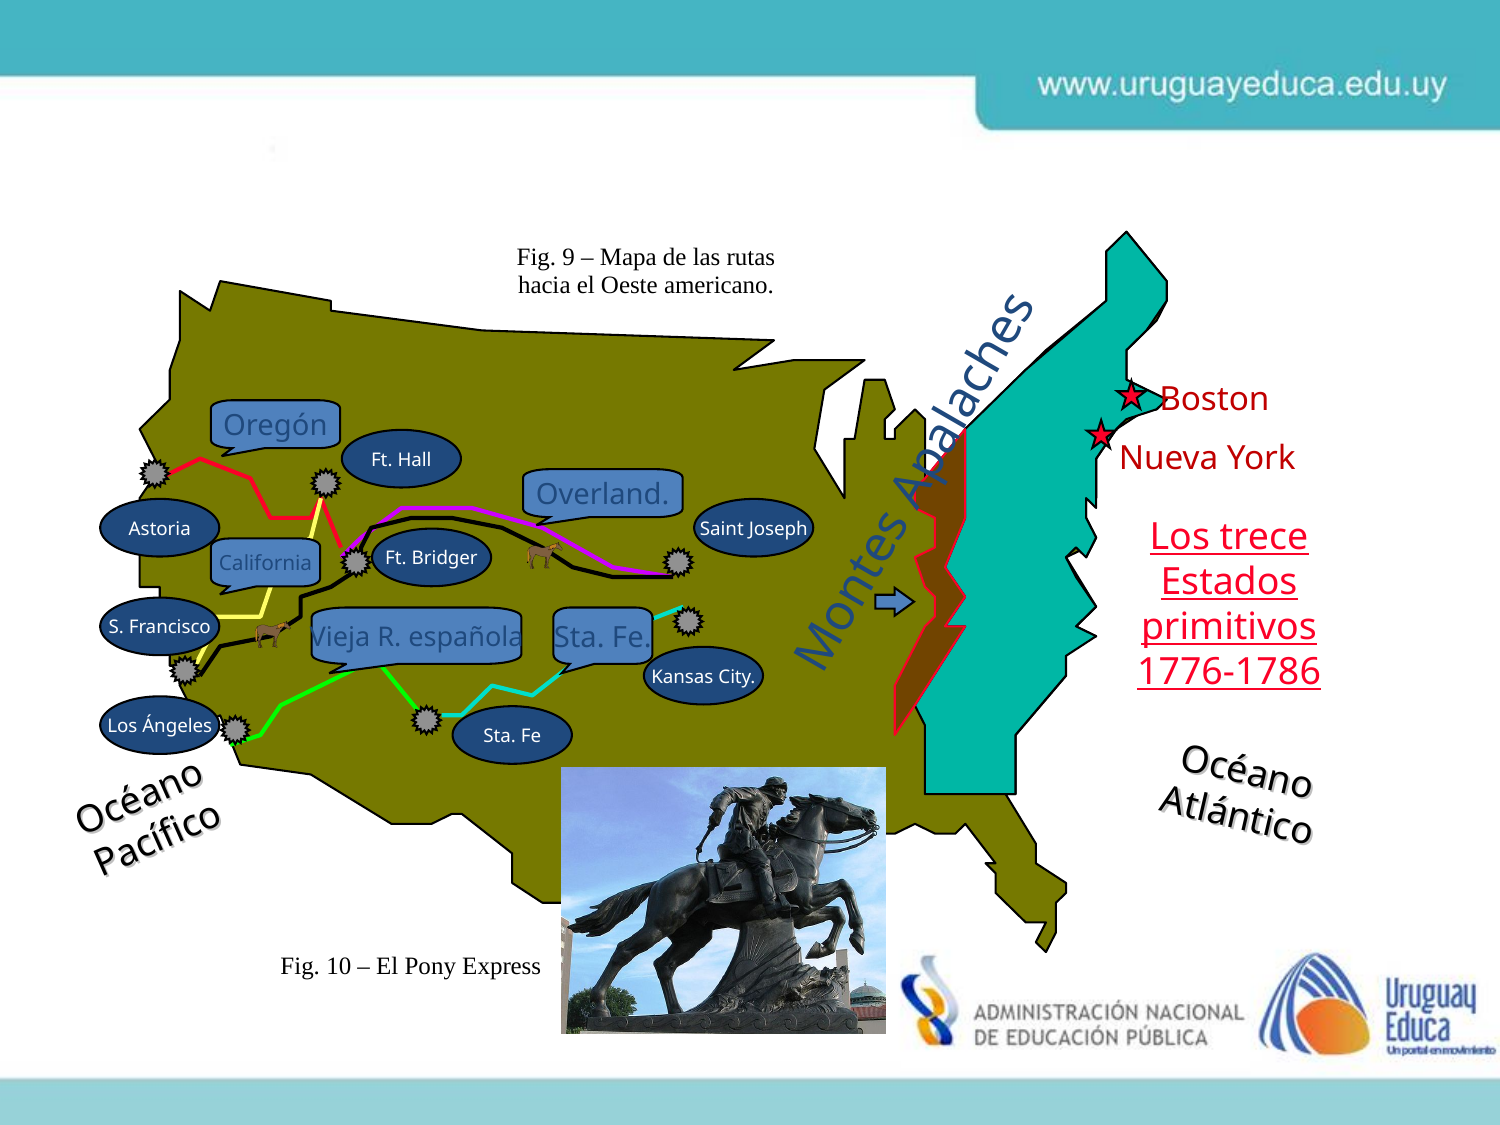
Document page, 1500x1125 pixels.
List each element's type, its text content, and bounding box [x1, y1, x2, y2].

text_box Los Ángeles [100, 696, 220, 754]
text_box Overland. [523, 469, 683, 526]
picture [0, 0, 1500, 1125]
text_box Astoria [100, 498, 220, 557]
text_box Oregón [210, 400, 341, 457]
text_box Océano Atlántico [1141, 720, 1346, 864]
text_box [894, 423, 901, 435]
text_box [139, 231, 1167, 953]
text_box Fig. 10 – El Pony Express [265, 944, 561, 989]
text_box Sta. Fe. [553, 607, 653, 674]
text_box Ft. Bridger [372, 528, 492, 587]
text_box Montes Apalaches [765, 262, 1060, 698]
text_box Ft. Hall [341, 429, 461, 488]
text_box Kansas City. [643, 646, 763, 705]
text_box California [210, 538, 321, 595]
text_box Sta. Fe [452, 706, 572, 764]
text_box Saint Joseph [694, 498, 814, 557]
text_box Vieja R. española [311, 607, 522, 674]
text_box Nueva York [1104, 429, 1311, 483]
text_box Boston [1144, 370, 1284, 424]
text_box Fig. 9 – Mapa de las rutas hacia el Oeste americano. [501, 236, 804, 309]
text_box Los trece Estados primitivos 1776-1786 [1106, 505, 1352, 700]
text_box [139, 544, 268, 614]
text_box S. Francisco [100, 597, 220, 656]
text_box Océano Pacífico [29, 724, 267, 907]
